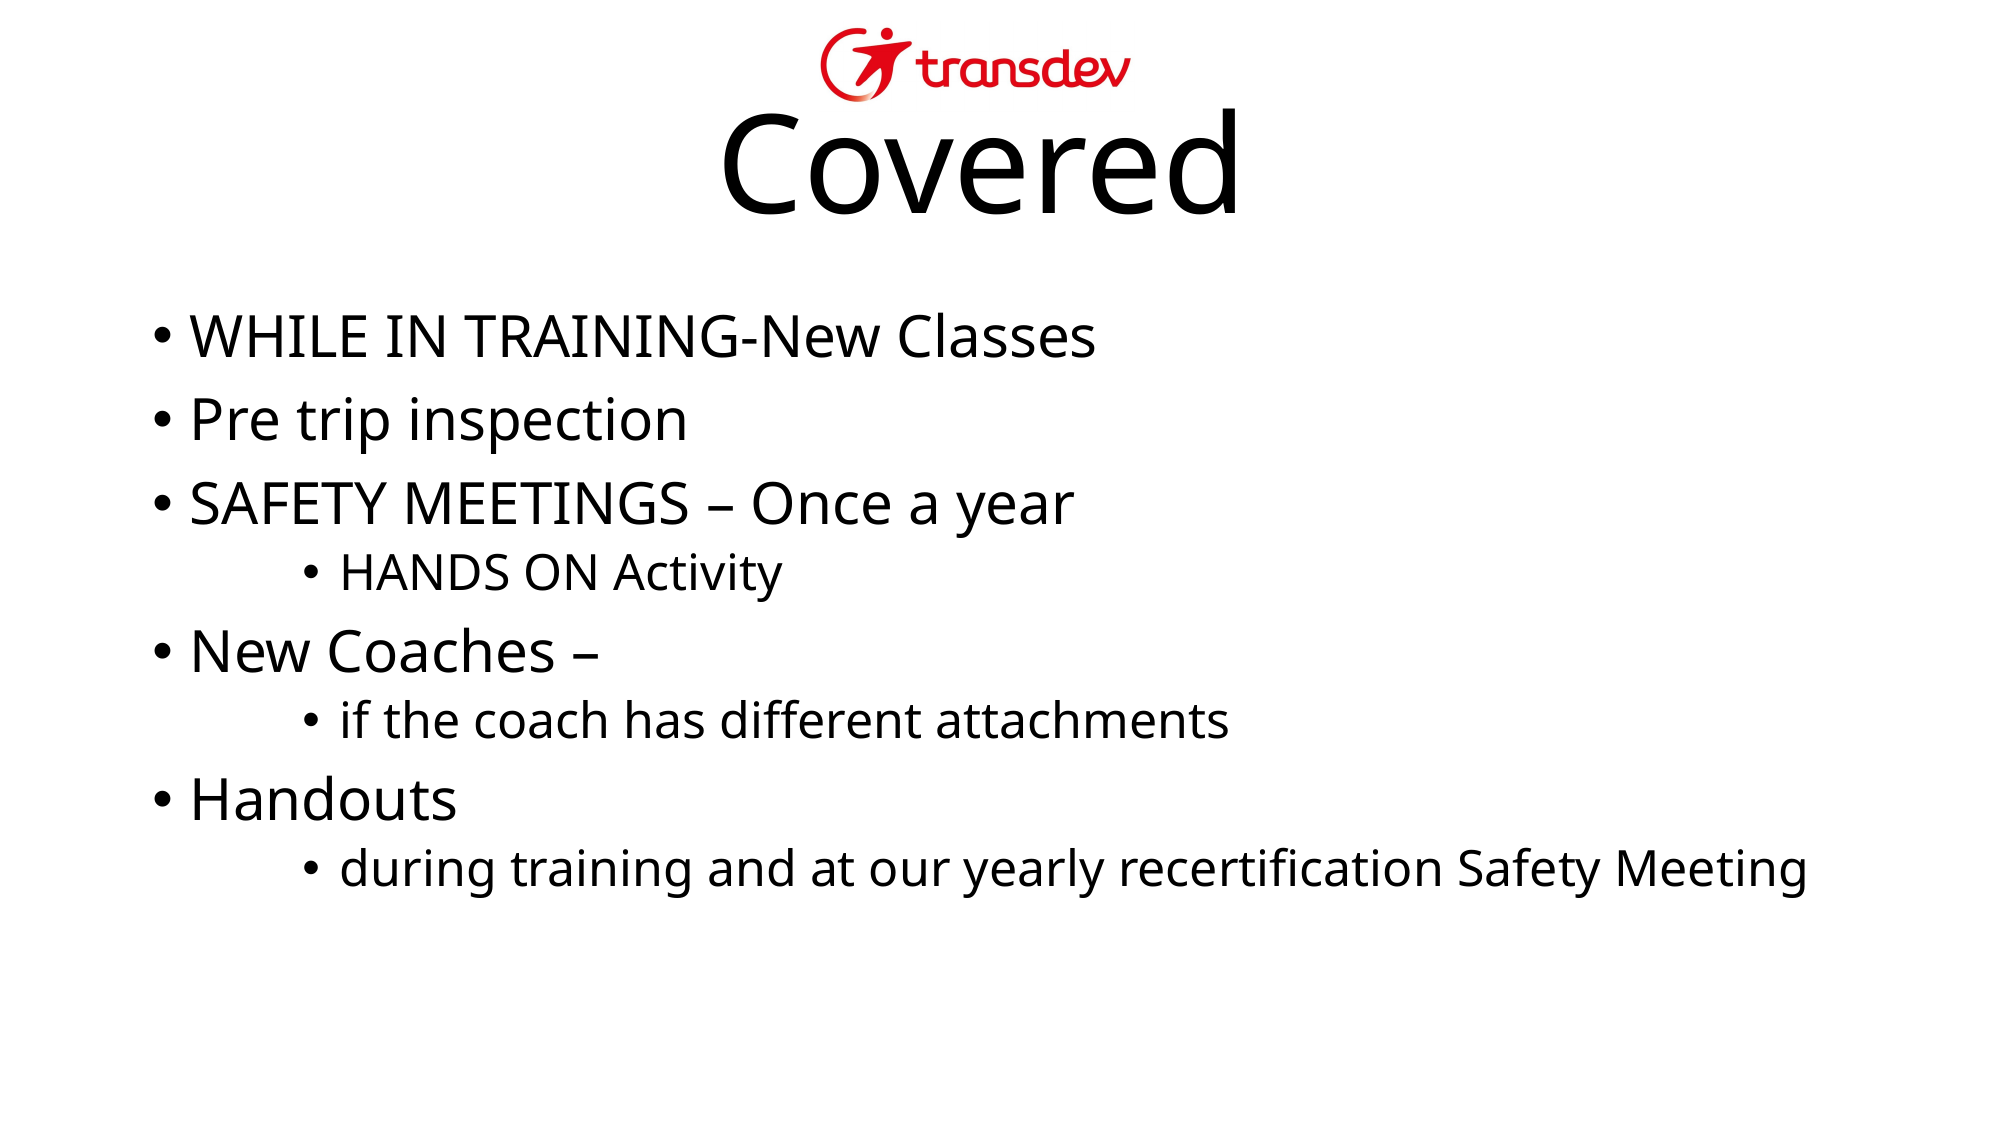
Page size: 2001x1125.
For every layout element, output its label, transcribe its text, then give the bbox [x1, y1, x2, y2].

list WHILE IN TRAINING-New Classes Pre trip inspection SAFETY MEETINGS – Once a year HANDS ON Activity New Coaches – if the coach has different attachments Handouts during training and at our yearly recertification Safety Meeting [137, 299, 1863, 1014]
picture [819, 21, 1135, 112]
title Covered [137, 59, 1863, 278]
